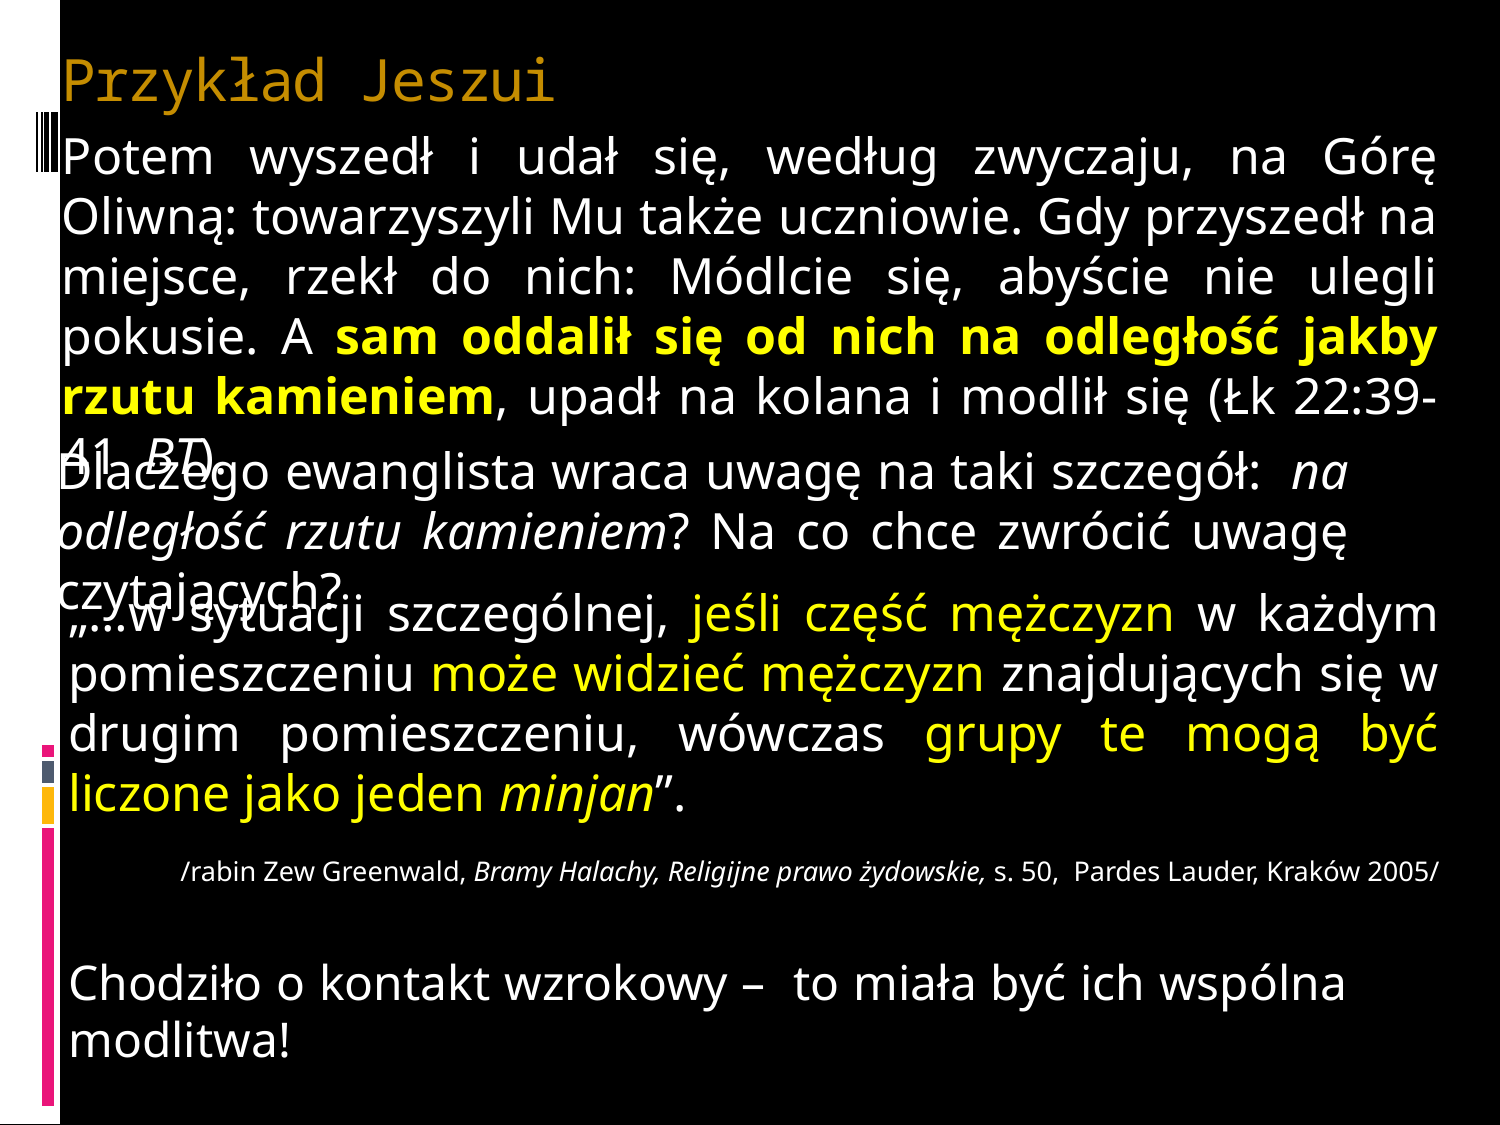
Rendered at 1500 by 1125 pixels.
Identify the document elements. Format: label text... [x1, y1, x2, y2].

text_box [46, 432, 1453, 669]
text_box „…w sytuacji szczególnej, jeśli część mężczyzn w każdym pomieszczeniu może widzieć mężczyzn znajdujących się w drugim pomieszczeniu, wówczas grupy te mogą być liczone jako jeden minjan”. /rabin Zew Greenwald, Bramy Halachy, Religijne prawo żydowskie, s. 50, Pardes Lauder, Kraków 2005/ [53, 574, 1460, 945]
title Przykład Jeszui [46, 35, 1442, 117]
text_box Potem wyszedł i udał się, według zwyczaju, na Górę Oliwną: towarzyszyli Mu także uczniowie. Gdy przyszedł na miejsce, rzekł do nich: Módlcie się, abyście nie ulegli pokusie. A sam oddalił się od nich na odległość jakby rzutu kamieniem, upadł na kolana i modlił się (Łk 22:39-41 BT). [46, 117, 1454, 504]
text_box Chodziło o kontakt wzrokowy – to miała być ich wspólna modlitwa! [53, 945, 1460, 1125]
